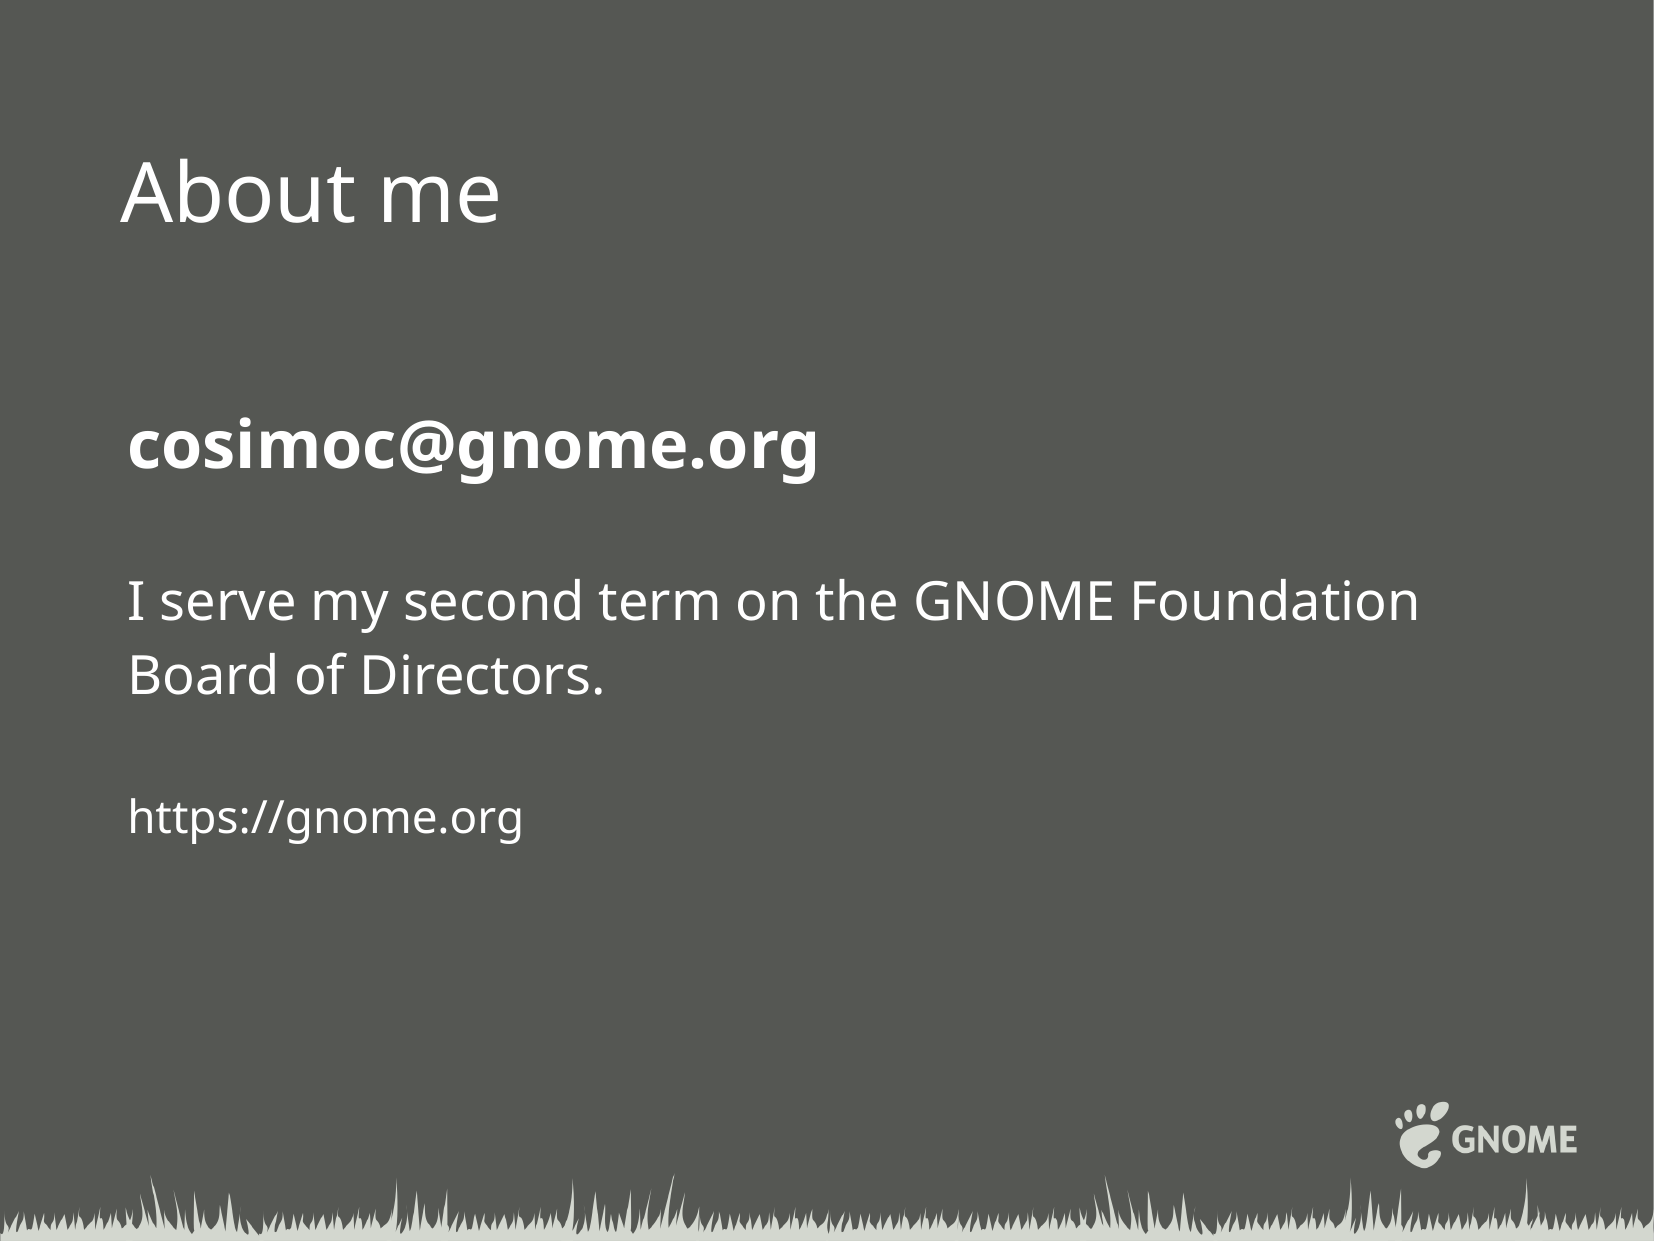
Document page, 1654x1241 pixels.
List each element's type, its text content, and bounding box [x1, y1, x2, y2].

text_box cosimoc@gnome.org I serve my second term on the GNOME Foundation Board of Directors. https://gnome.org [112, 390, 1493, 803]
picture [0, 0, 1654, 1241]
title About me [120, 144, 1609, 236]
